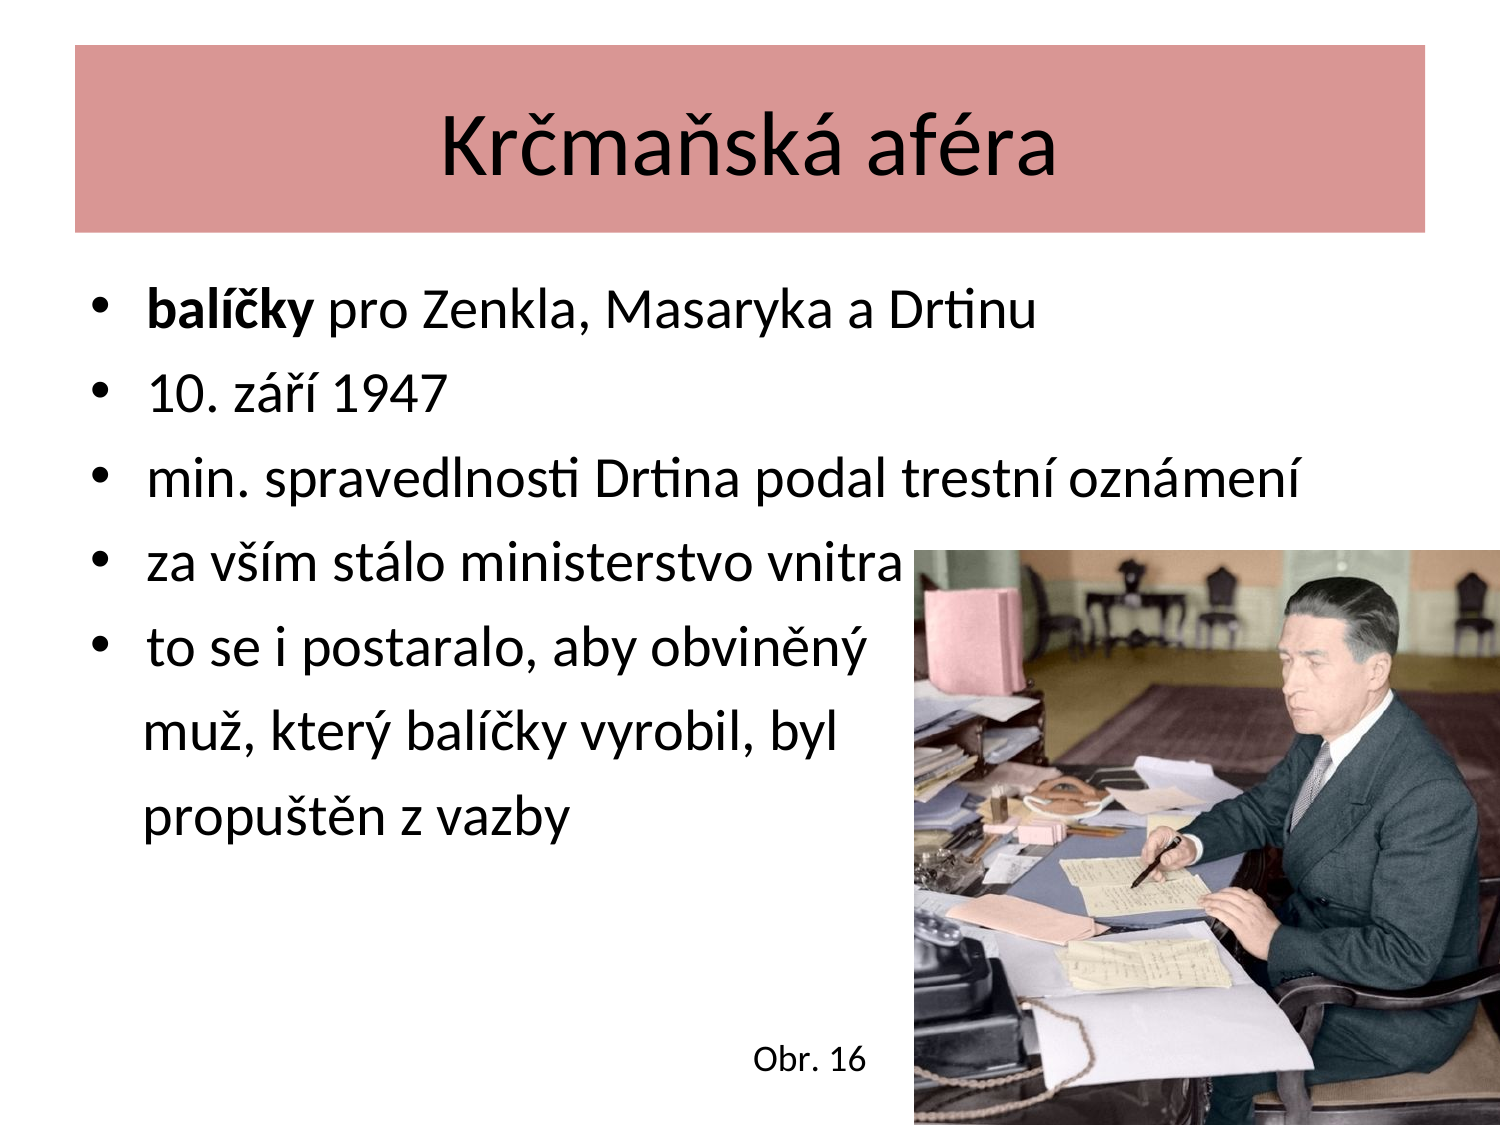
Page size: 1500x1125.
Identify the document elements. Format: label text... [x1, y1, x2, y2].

title Krčmaňská aféra [75, 45, 1426, 233]
text_box Obr. 16 [738, 1026, 916, 1087]
list balíčky pro Zenkla, Masaryka a Drtinu 10. září 1947 min. spravedlnosti Drtina podal trestní oznámení za vším stálo ministerstvo vnitra to se i postaralo, aby obviněný muž, který balíčky vyrobil, byl propuštěn z vazby [75, 262, 1426, 1006]
picture [914, 550, 1500, 1125]
